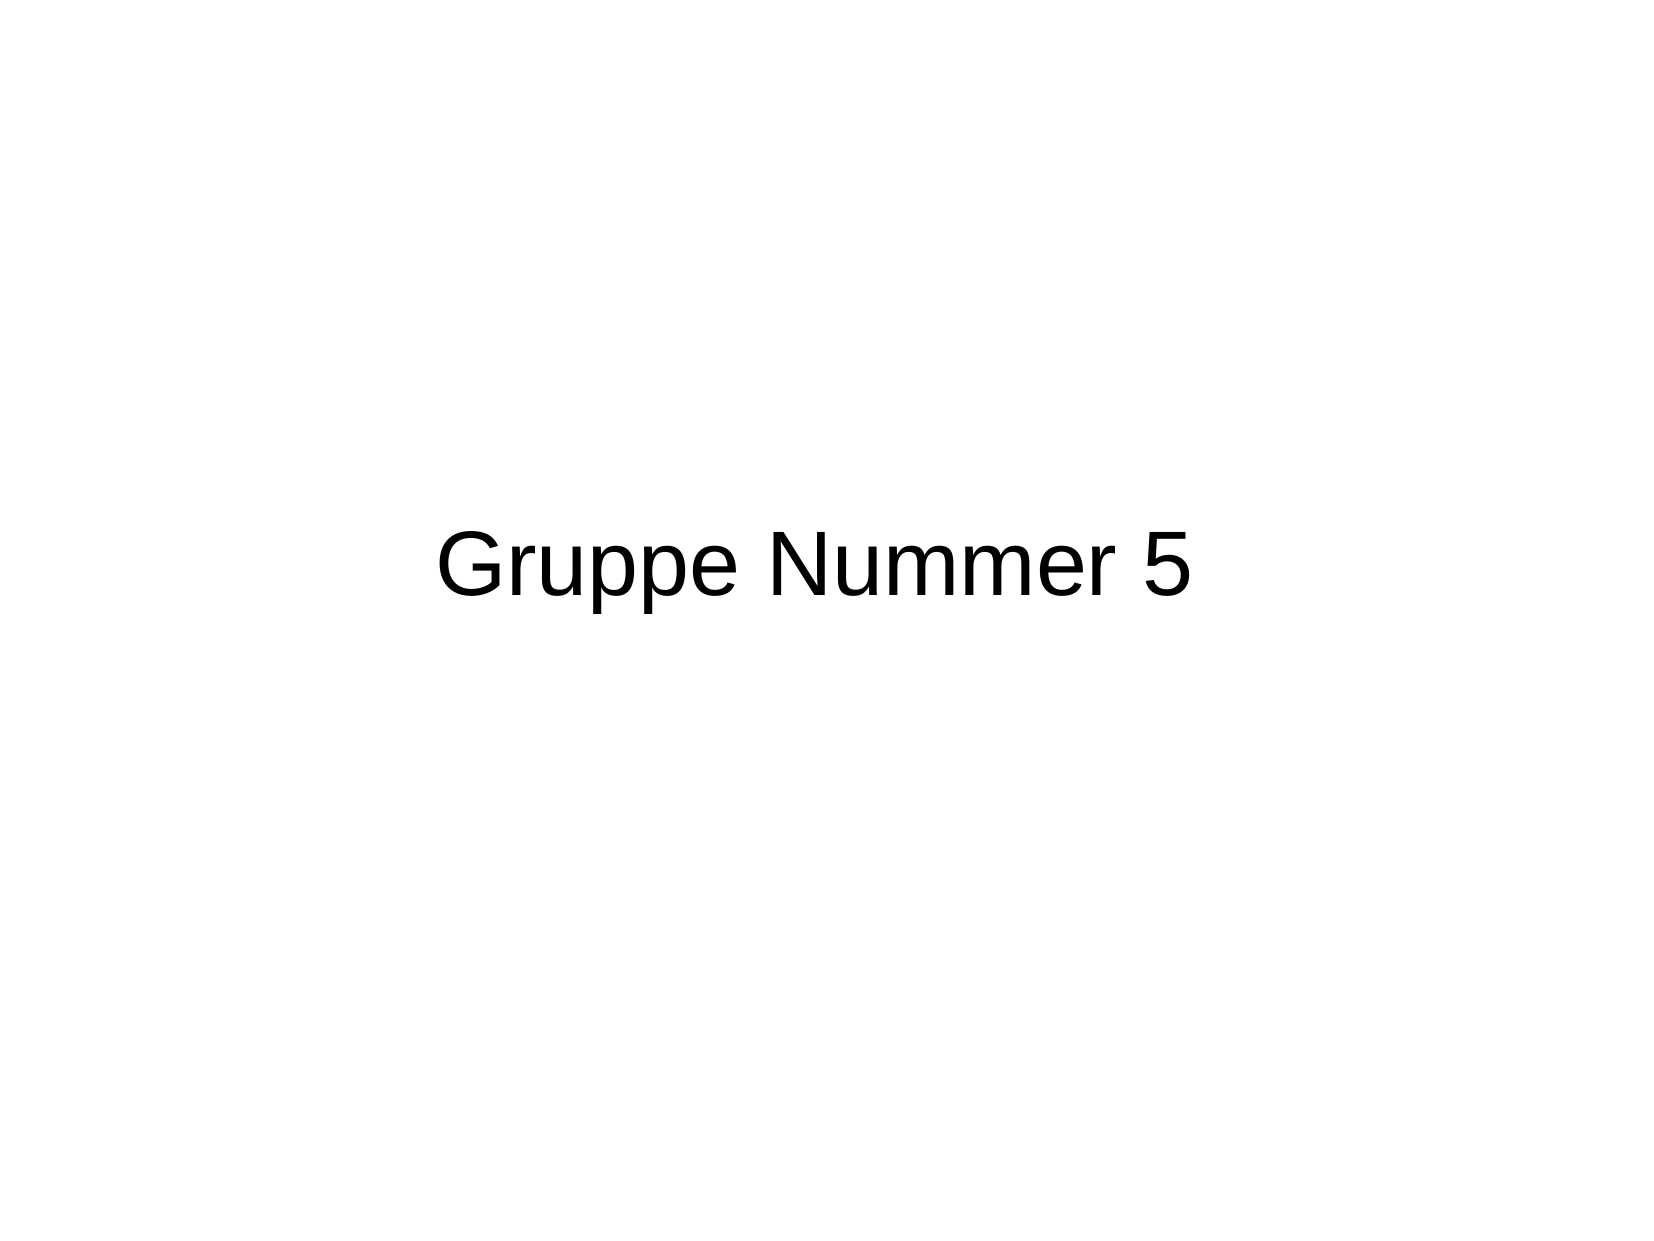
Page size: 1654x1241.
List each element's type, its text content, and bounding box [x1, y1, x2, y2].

title Gruppe Nummer 5 [70, 460, 1560, 668]
